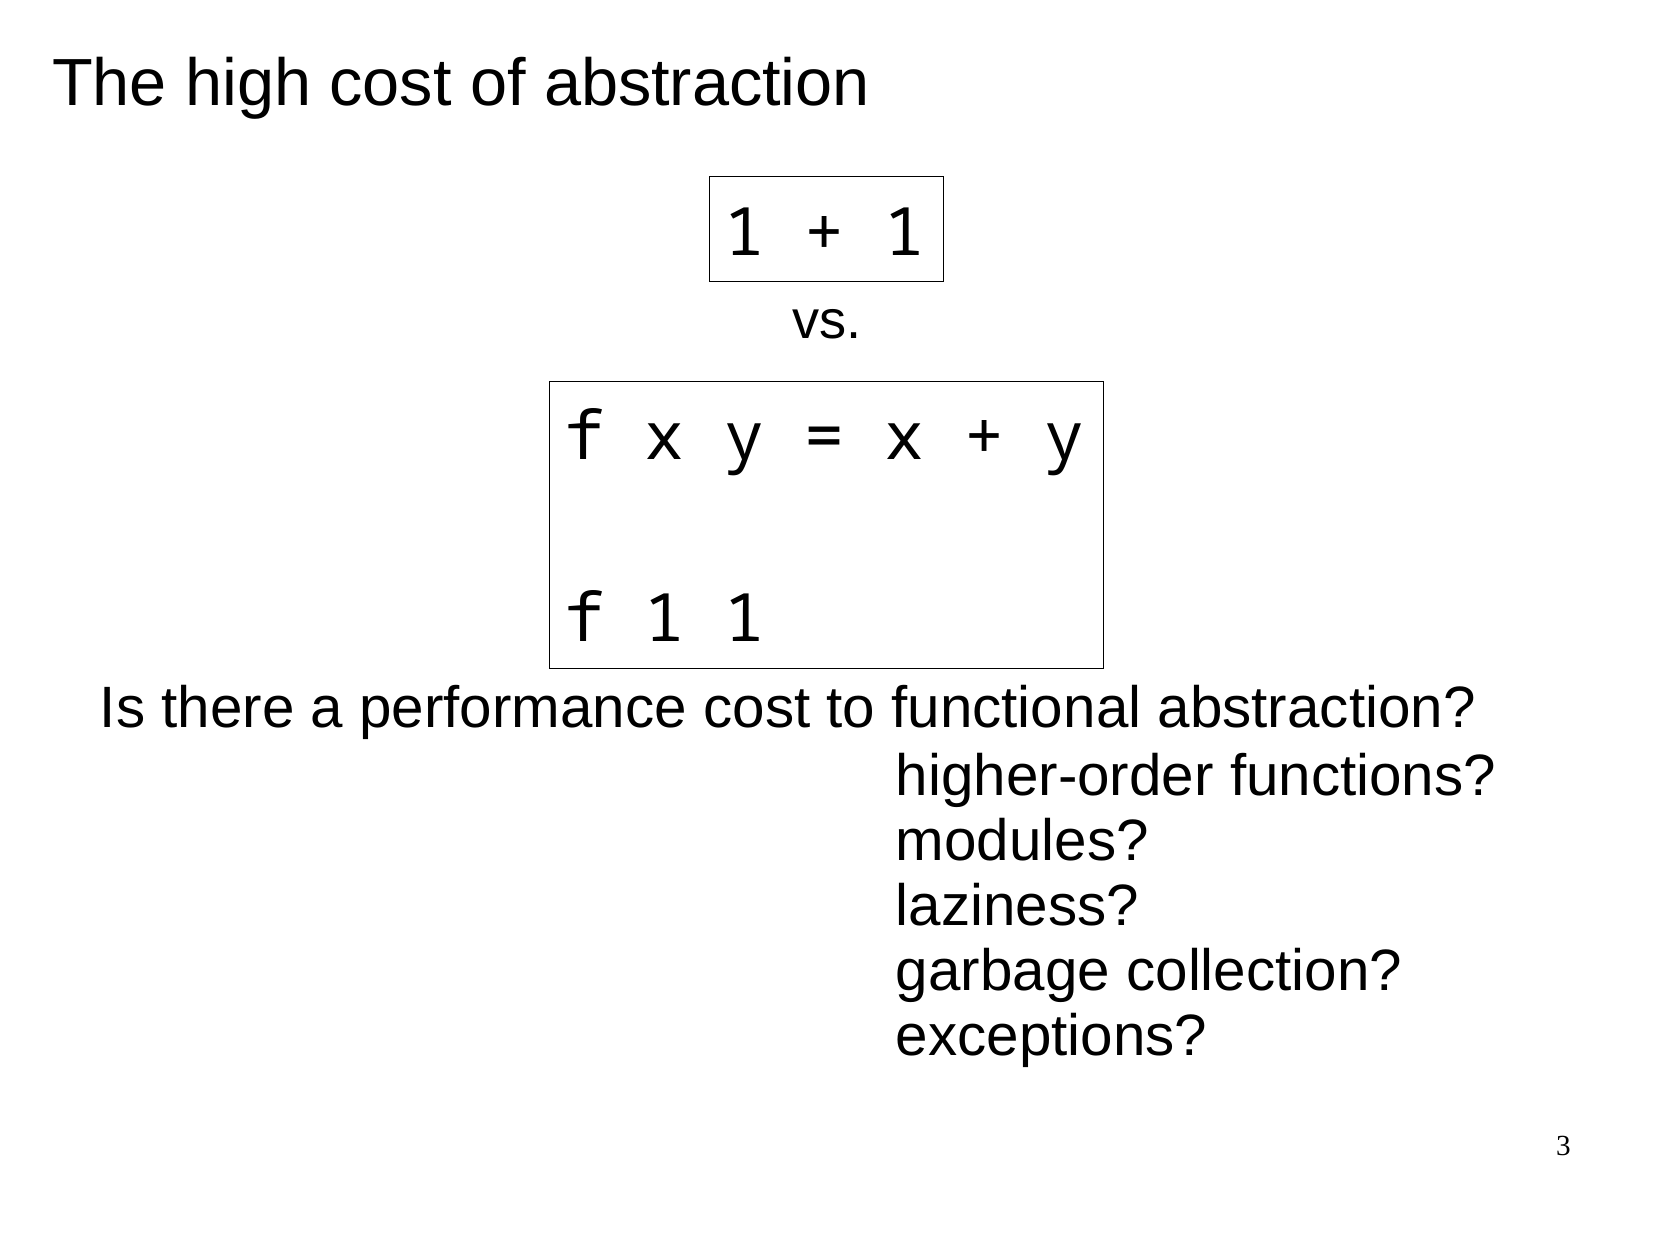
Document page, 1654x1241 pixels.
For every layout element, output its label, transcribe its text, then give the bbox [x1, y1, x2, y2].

text_box higher-order functions? modules? laziness? garbage collection? exceptions? [881, 735, 1613, 1076]
text_box The high cost of abstraction [37, 37, 1613, 128]
text_box f x y = x + y f 1 1 [549, 381, 1104, 629]
text_box vs. [776, 282, 878, 358]
text_box 1 + 1 [709, 176, 944, 269]
text_box Is there a performance cost to functional abstraction? [85, 667, 1569, 748]
